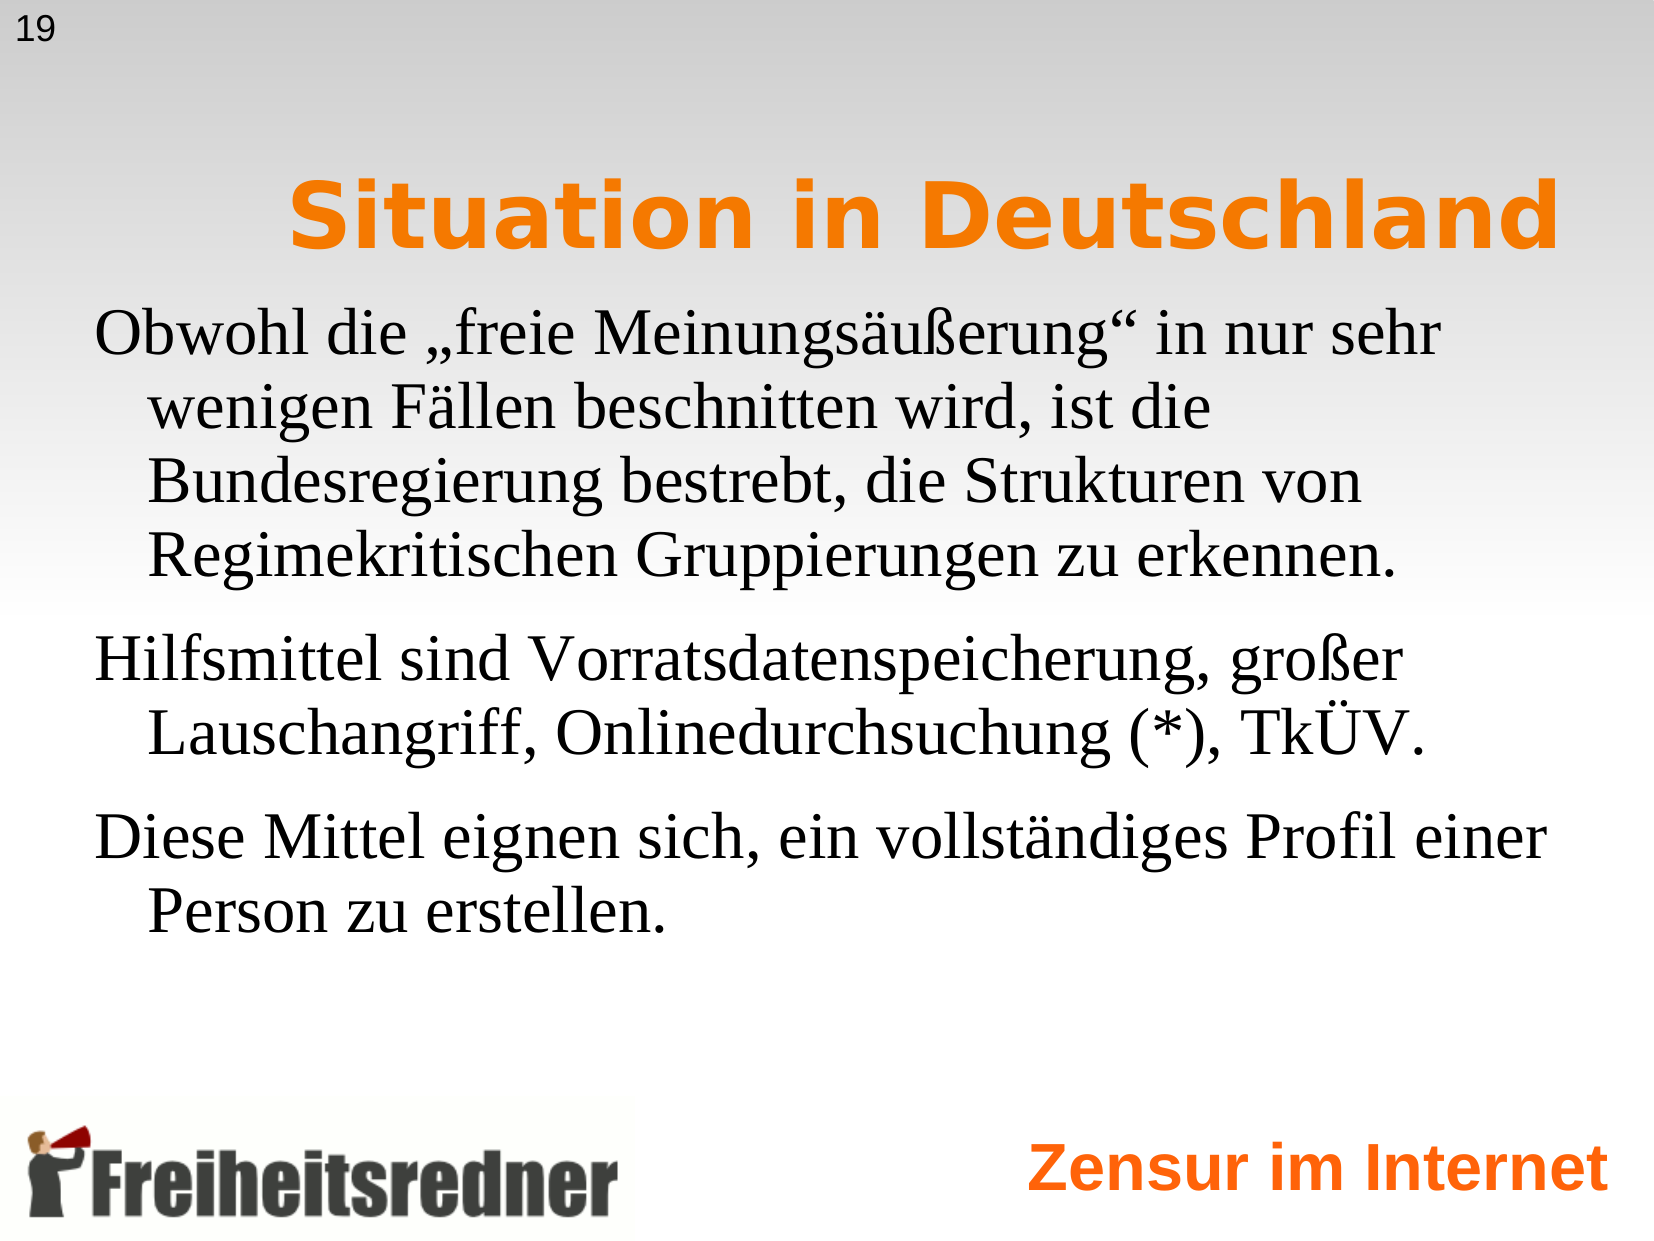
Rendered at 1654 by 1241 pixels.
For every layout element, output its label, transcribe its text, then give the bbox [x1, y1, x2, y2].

title Situation in Deutschland [76, 163, 1565, 271]
picture [0, 1096, 635, 1241]
list Obwohl die „freie Meinungsäußerung“ in nur sehr wenigen Fällen beschnitten wird, ist die Bundesregierung bestrebt, die Strukturen von Regimekritischen Gruppierungen zu erkennen. Hilfsmittel sind Vorratsdatenspeicherung, großer Lauschangriff, Onlinedurchsuchung (*), TkÜV. Diese Mittel eignen sich, ein vollständiges Profil einer Person zu erstellen. [76, 295, 1565, 1099]
